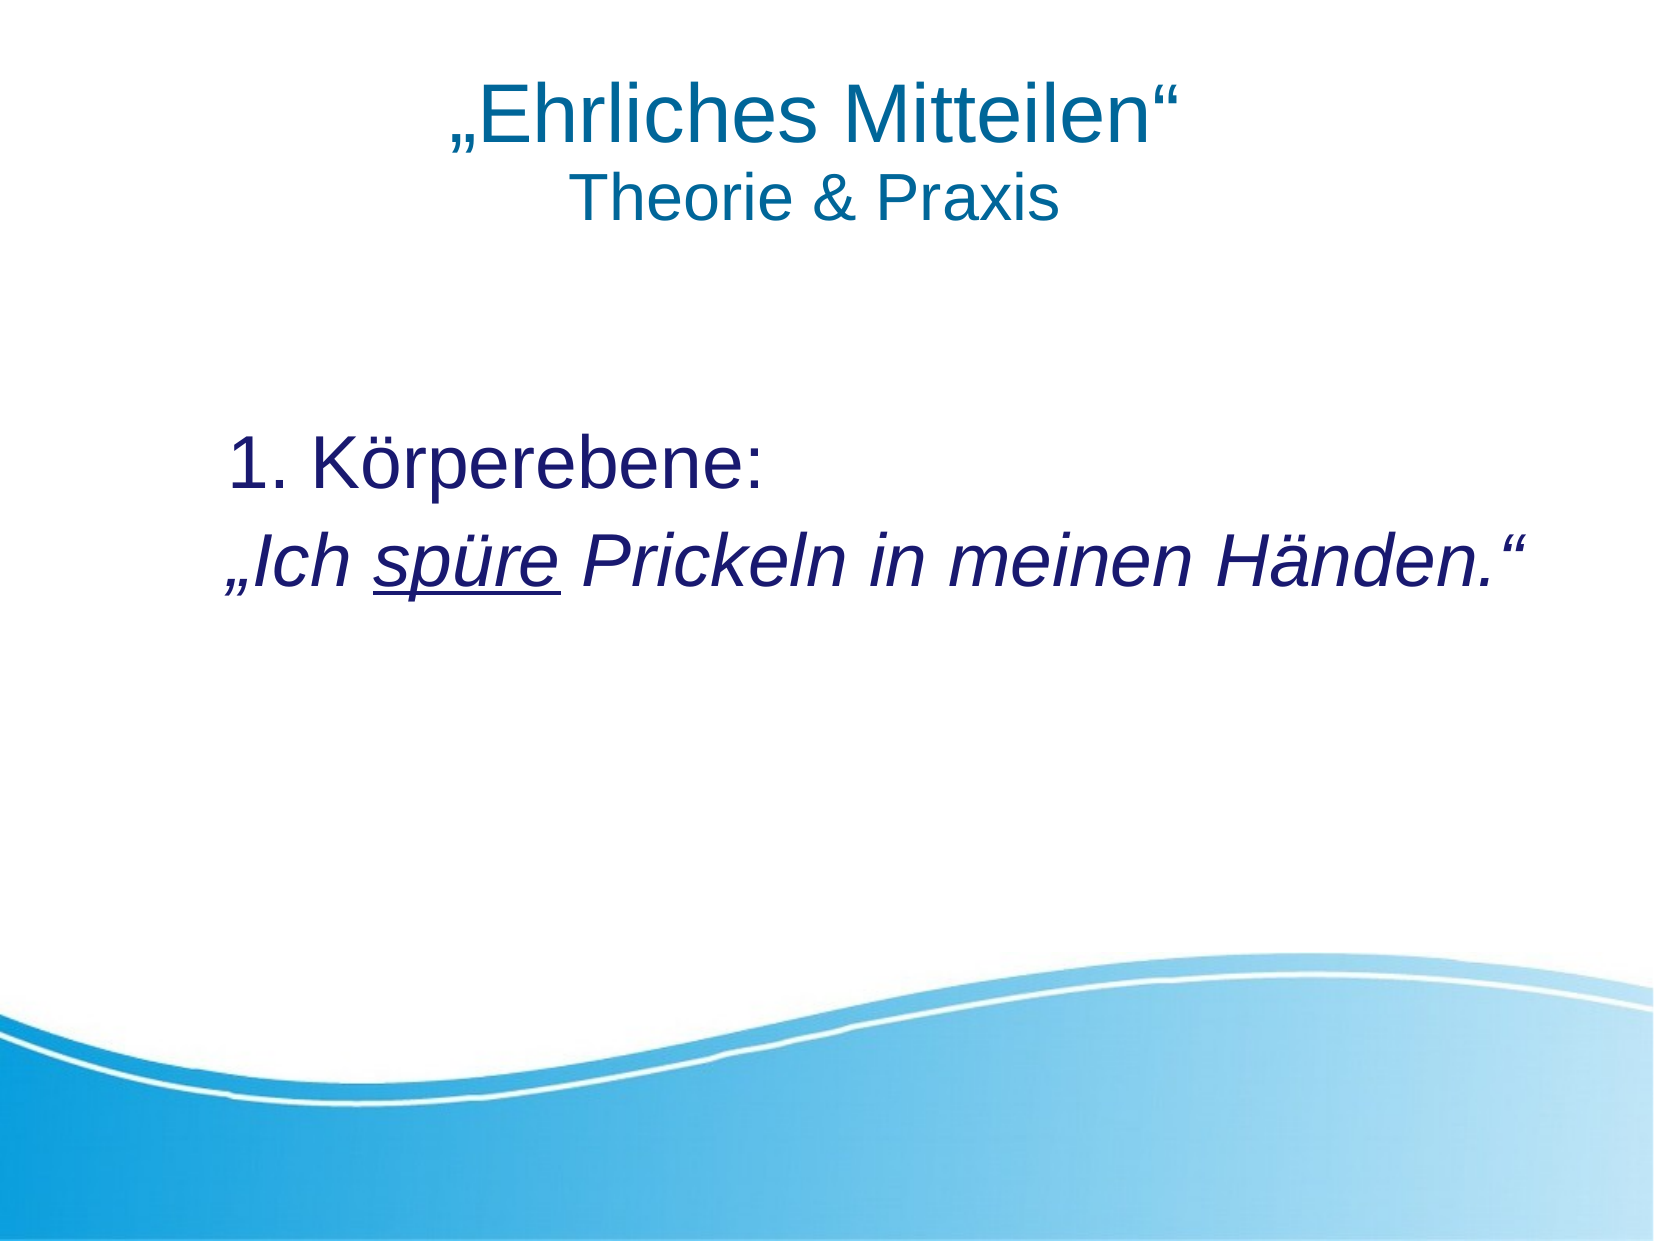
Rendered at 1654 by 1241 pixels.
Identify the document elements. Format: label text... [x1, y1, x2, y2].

title „Ehrliches Mitteilen“ Theorie & Praxis [70, 47, 1559, 255]
text_box 1. Körperebene: „Ich spüre Prickeln in meinen Händen.“ [212, 413, 1654, 851]
picture [0, 952, 1654, 1241]
